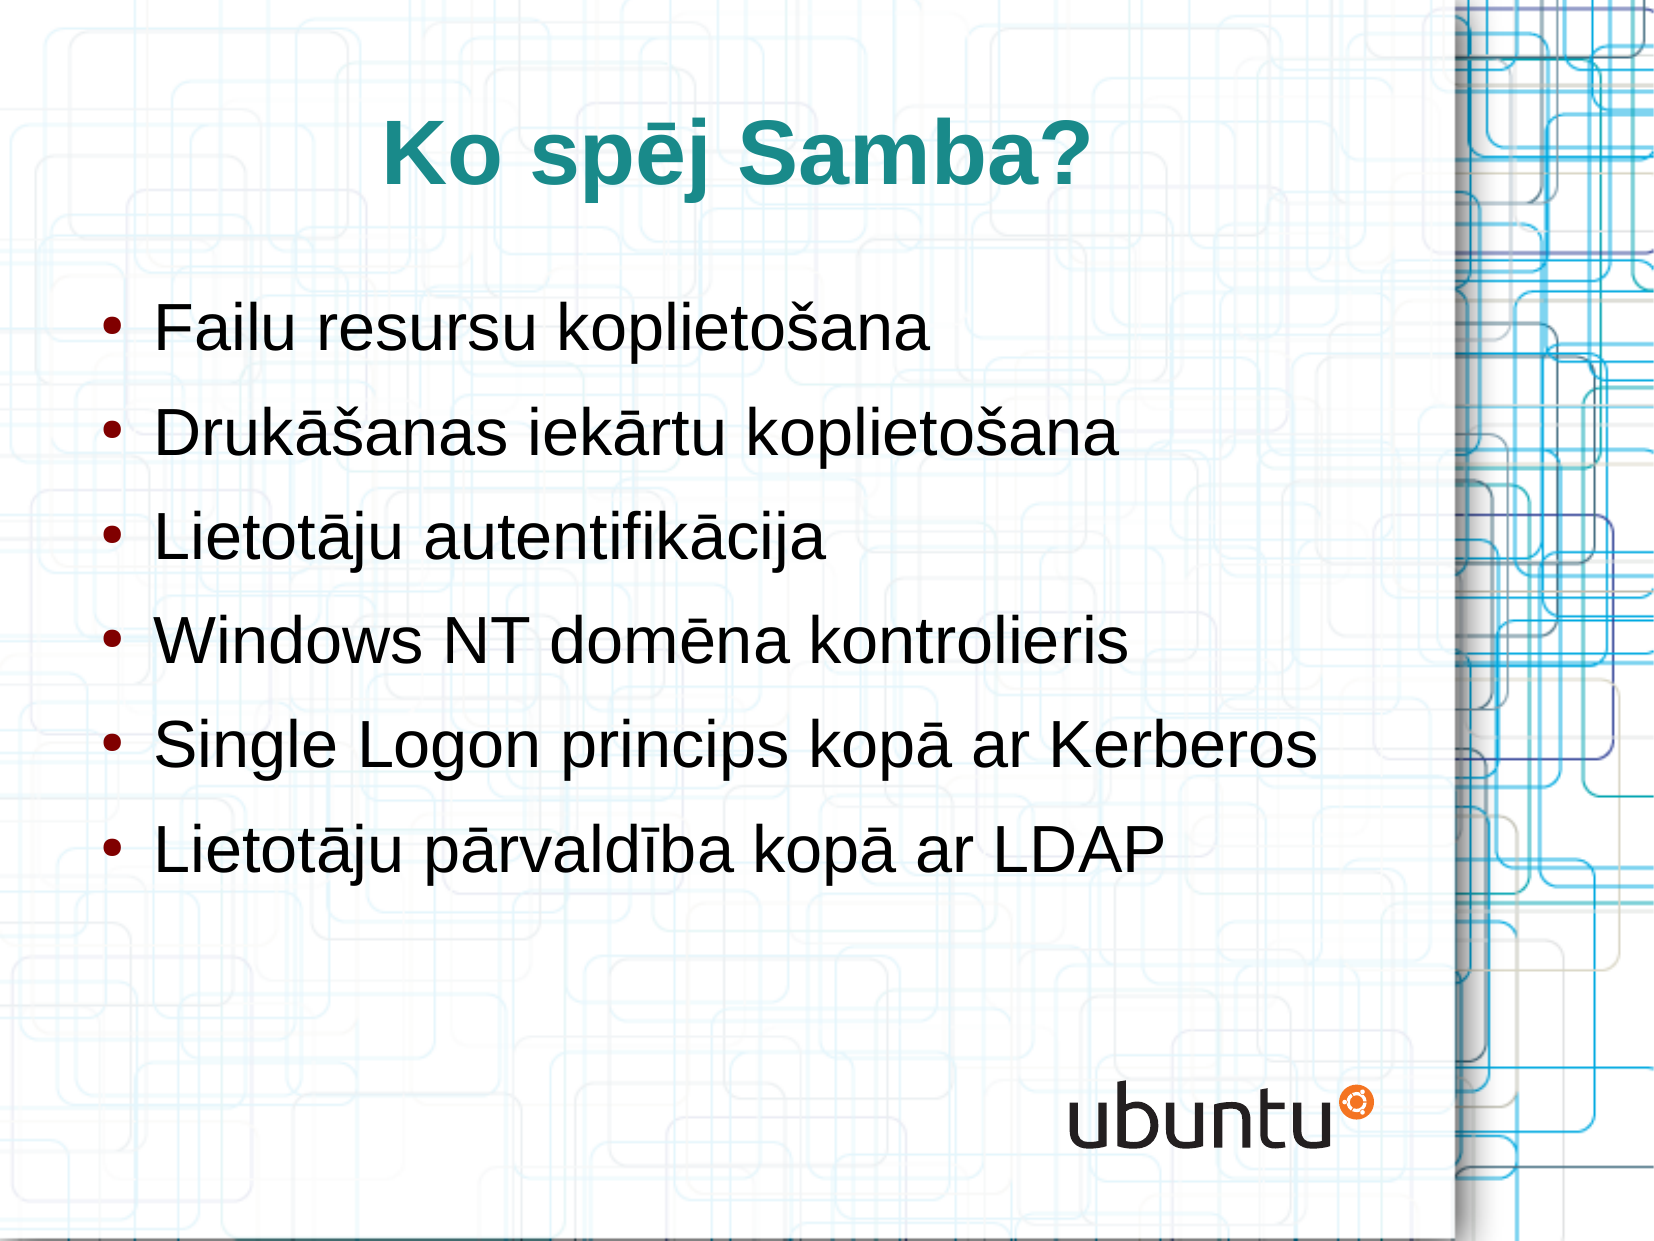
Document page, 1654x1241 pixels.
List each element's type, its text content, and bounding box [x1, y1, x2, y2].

title Ko spēj Samba? [59, 49, 1418, 257]
picture [0, 0, 1654, 1241]
list Failu resursu koplietošana Drukāšanas iekārtu koplietošana Lietotāju autentifikācija Windows NT domēna kontrolieris Single Logon princips kopā ar Kerberos Lietotāju pārvaldība kopā ar LDAP [82, 290, 1418, 1241]
